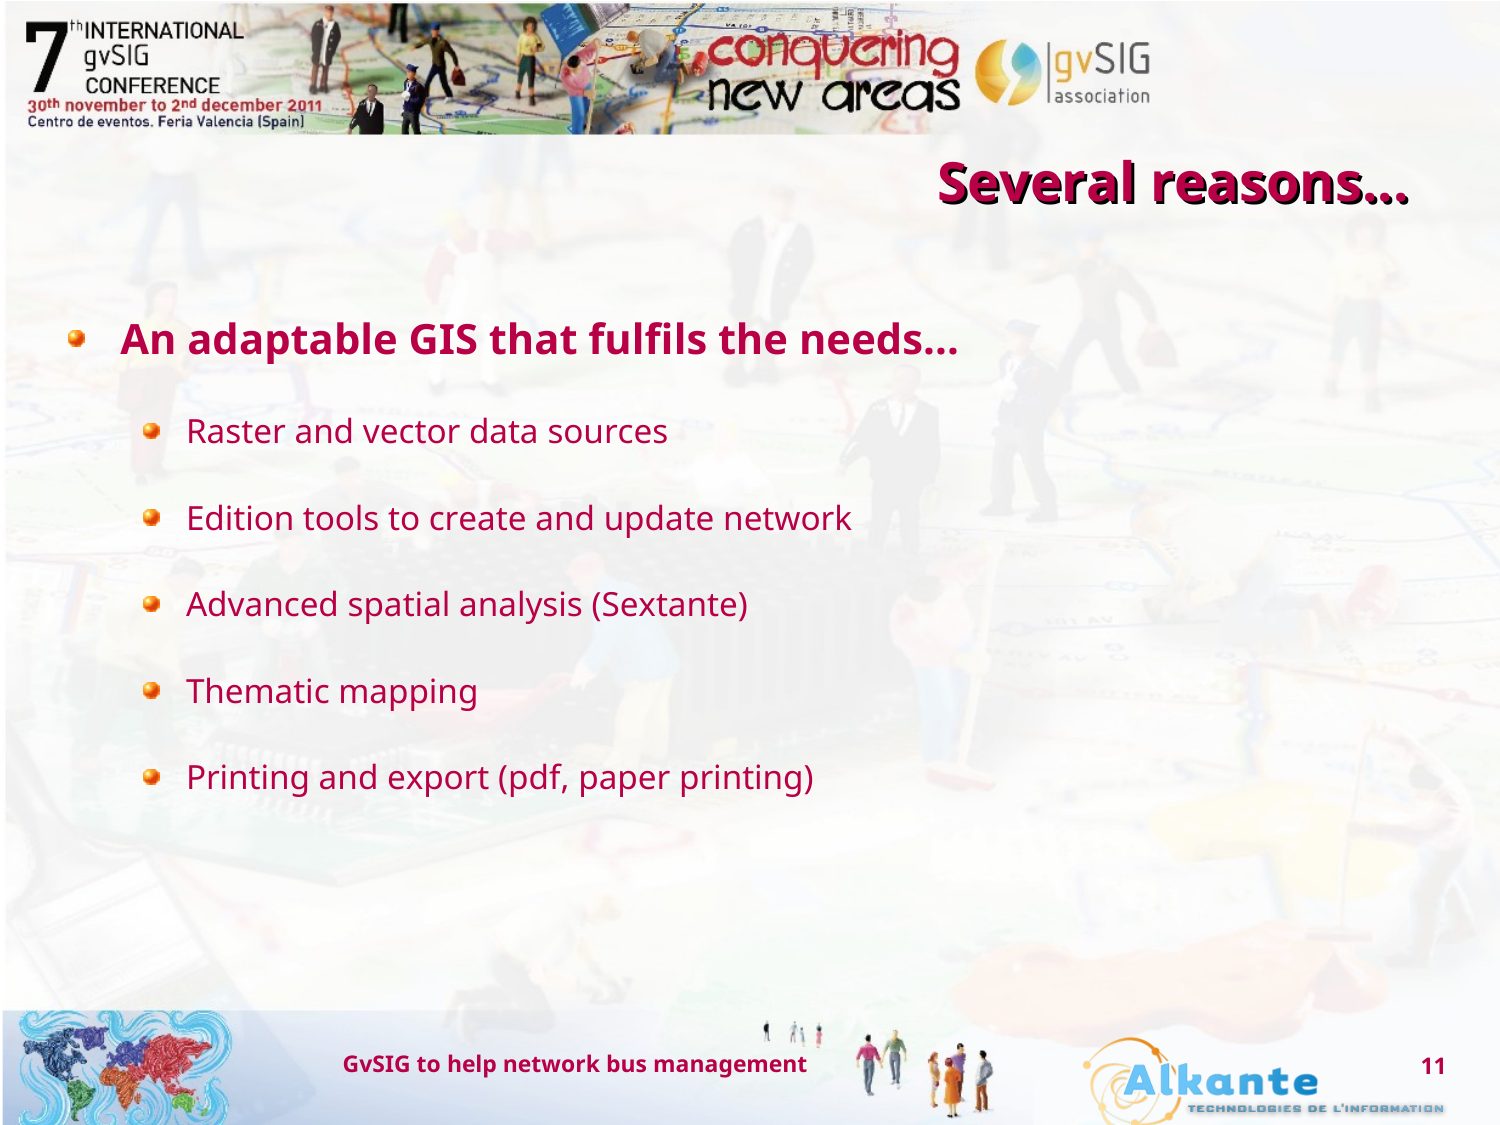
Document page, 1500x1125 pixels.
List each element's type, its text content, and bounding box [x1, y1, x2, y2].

picture [2, 1, 1500, 1125]
title Several reasons... [81, 127, 1410, 223]
list An adaptable GIS that fulfils the needs... Raster and vector data sources Edition tools to create and update network Advanced spatial analysis (Sextante) Thematic mapping Printing and export (pdf, paper printing) [68, 301, 1447, 1044]
